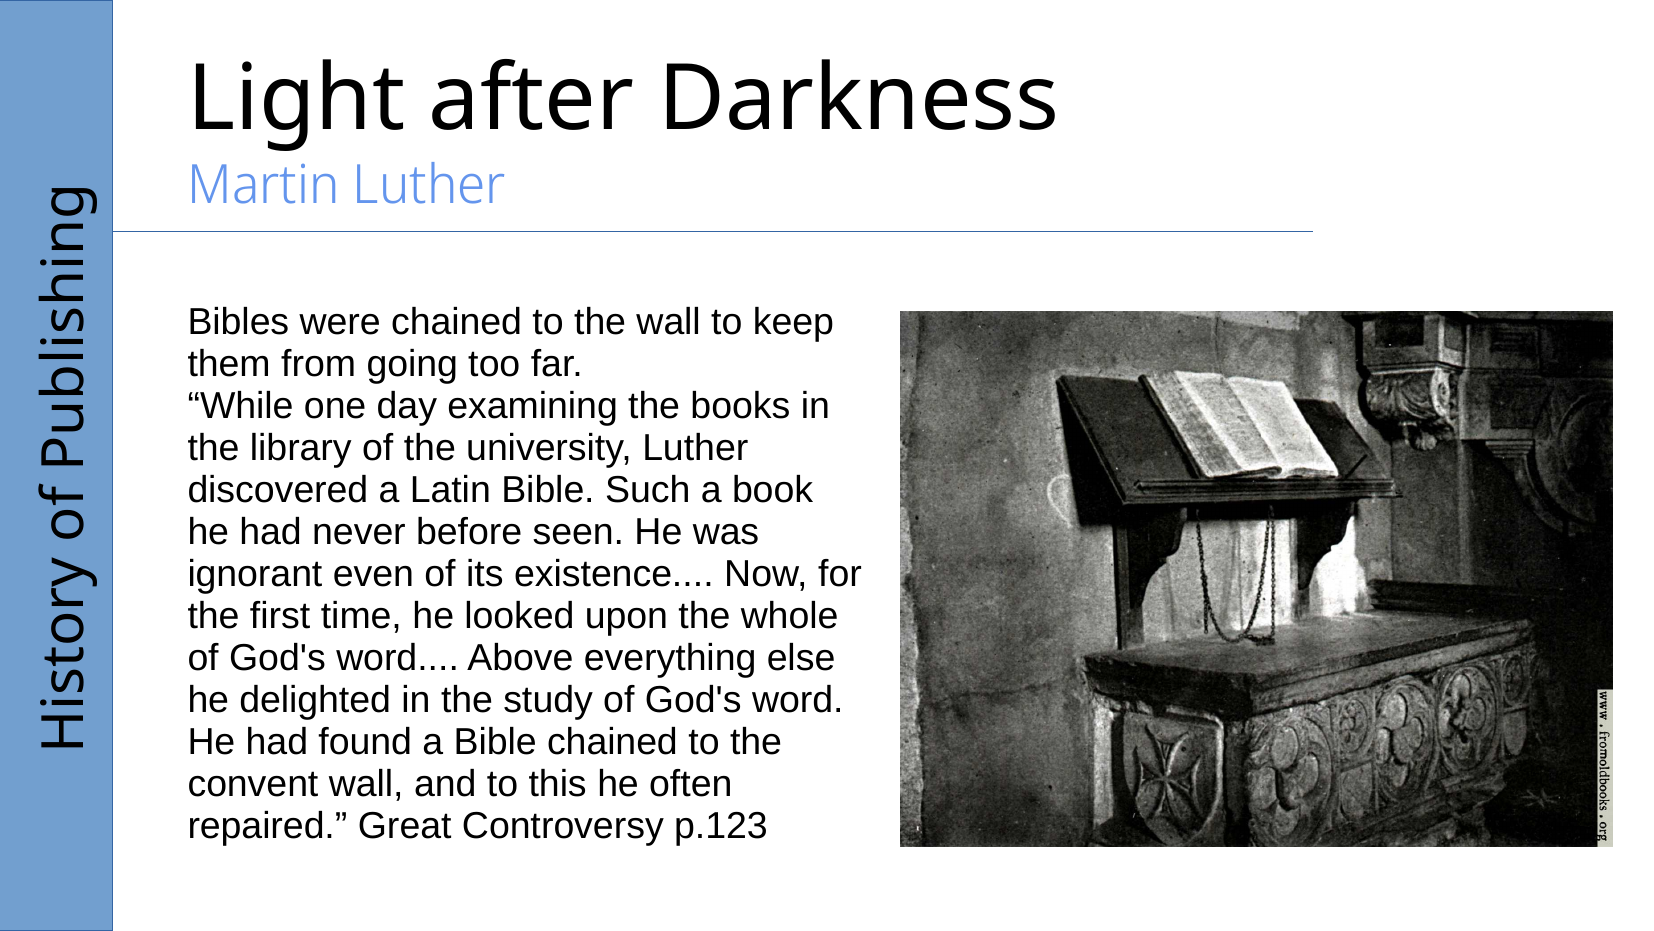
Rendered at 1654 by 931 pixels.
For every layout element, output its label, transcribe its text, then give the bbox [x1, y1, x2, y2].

title Light after Darkness [187, 33, 1571, 125]
title Martin Luther [187, 125, 1571, 239]
picture [900, 311, 1613, 847]
text_box [0, 0, 113, 931]
text_box History of Publishing [13, 37, 105, 901]
subtitle Bibles were chained to the wall to keep them from going too far. “While one day examining the books in the library of the university, Luther discovered a Latin Bible. Such a book he had never before seen. He was ignorant even of its existence.... Now, for the first time, he looked upon the whole of God's word.... Above everything else he delighted in the study of God's word. He had found a Bible chained to the convent wall, and to this he often repaired.” Great Controversy p.123 [187, 300, 863, 931]
